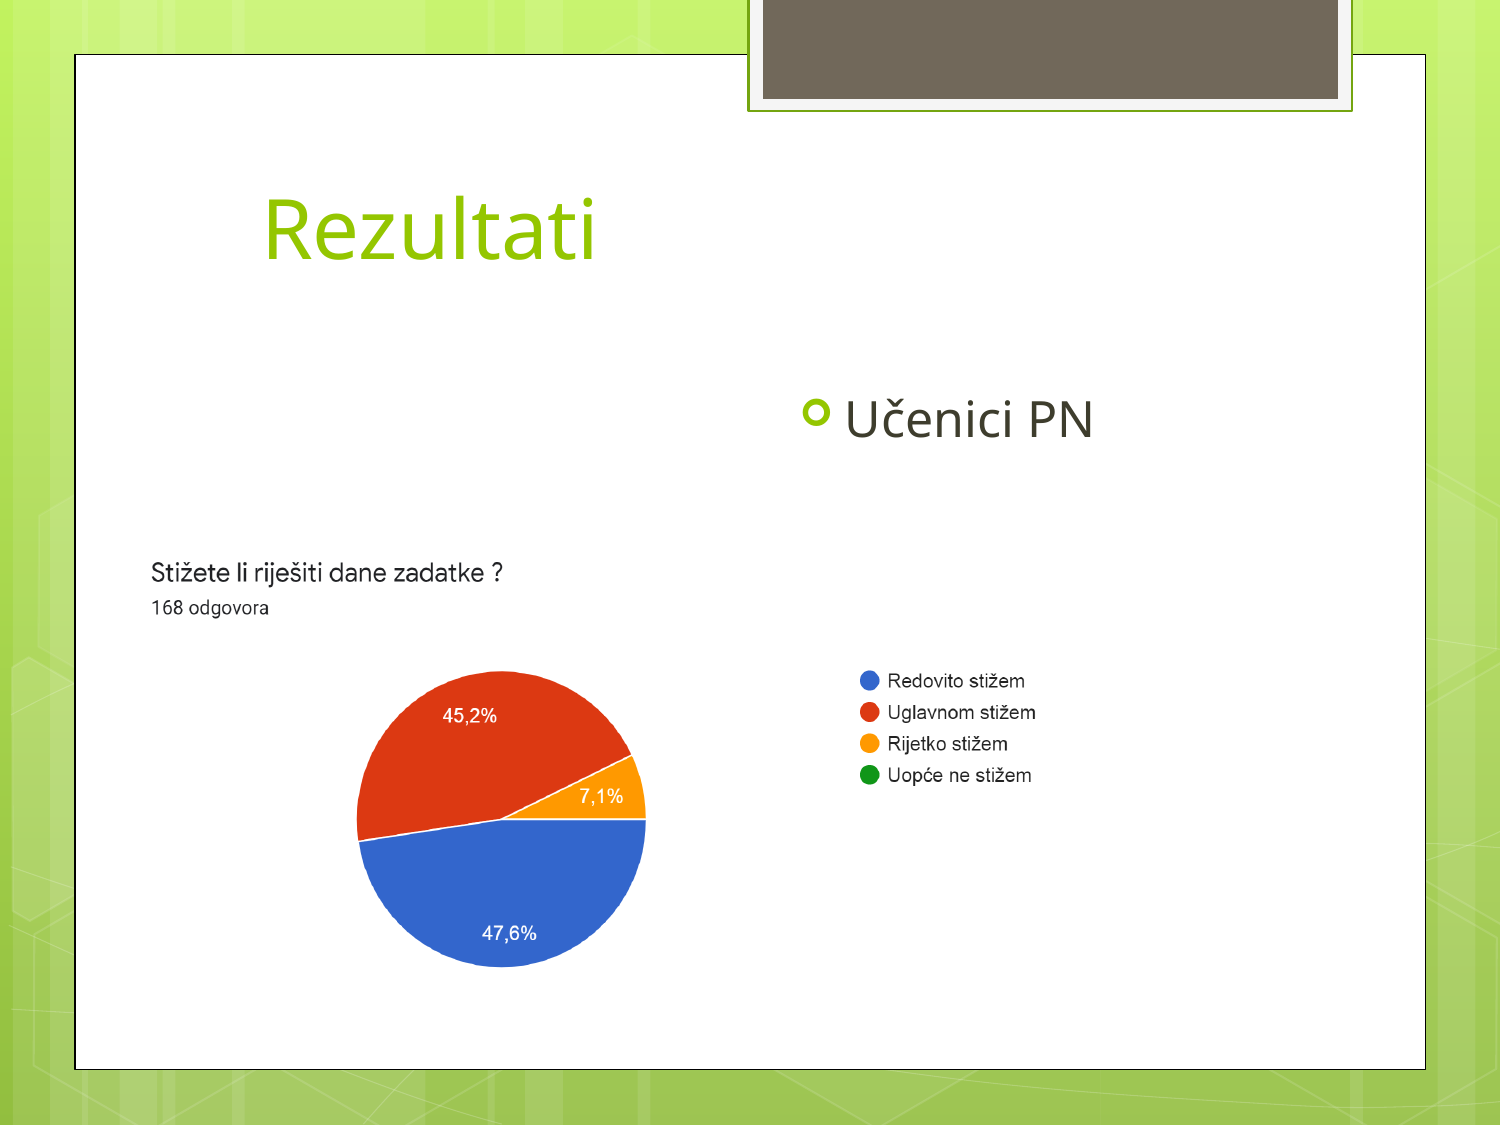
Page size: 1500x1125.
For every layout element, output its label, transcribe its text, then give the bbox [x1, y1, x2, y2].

title Rezultati [171, 168, 1324, 357]
picture [112, 515, 1294, 1024]
list Učenici PN [761, 379, 1324, 953]
